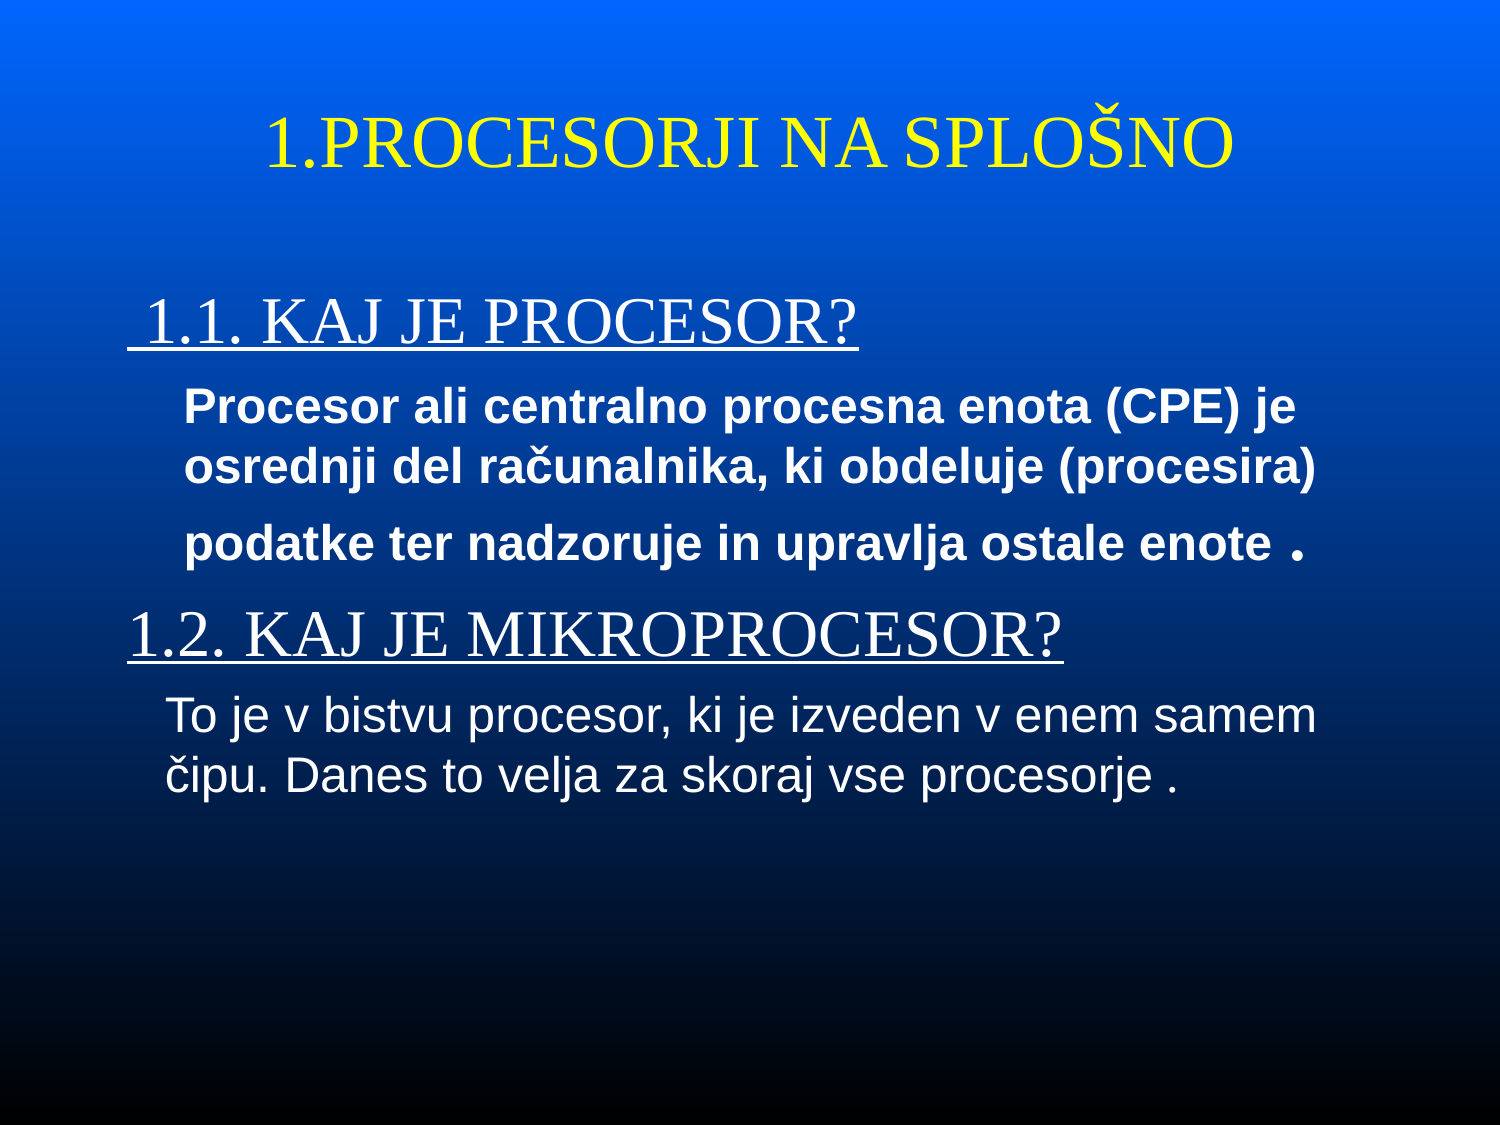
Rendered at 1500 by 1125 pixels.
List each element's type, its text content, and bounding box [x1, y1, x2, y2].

list 1.1. KAJ JE PROCESOR? Procesor ali centralno procesna enota (CPE) je osrednji del računalnika, ki obdeluje (procesira) podatke ter nadzoruje in upravlja ostale enote . 1.2. KAJ JE MIKROPROCESOR? [112, 269, 1388, 923]
text_box To je v bistvu procesor, ki je izveden v enem samem čipu. Danes to velja za skoraj vse procesorje . [149, 674, 1425, 811]
title 1.PROCESORJI NA SPLOŠNO [112, 35, 1388, 239]
